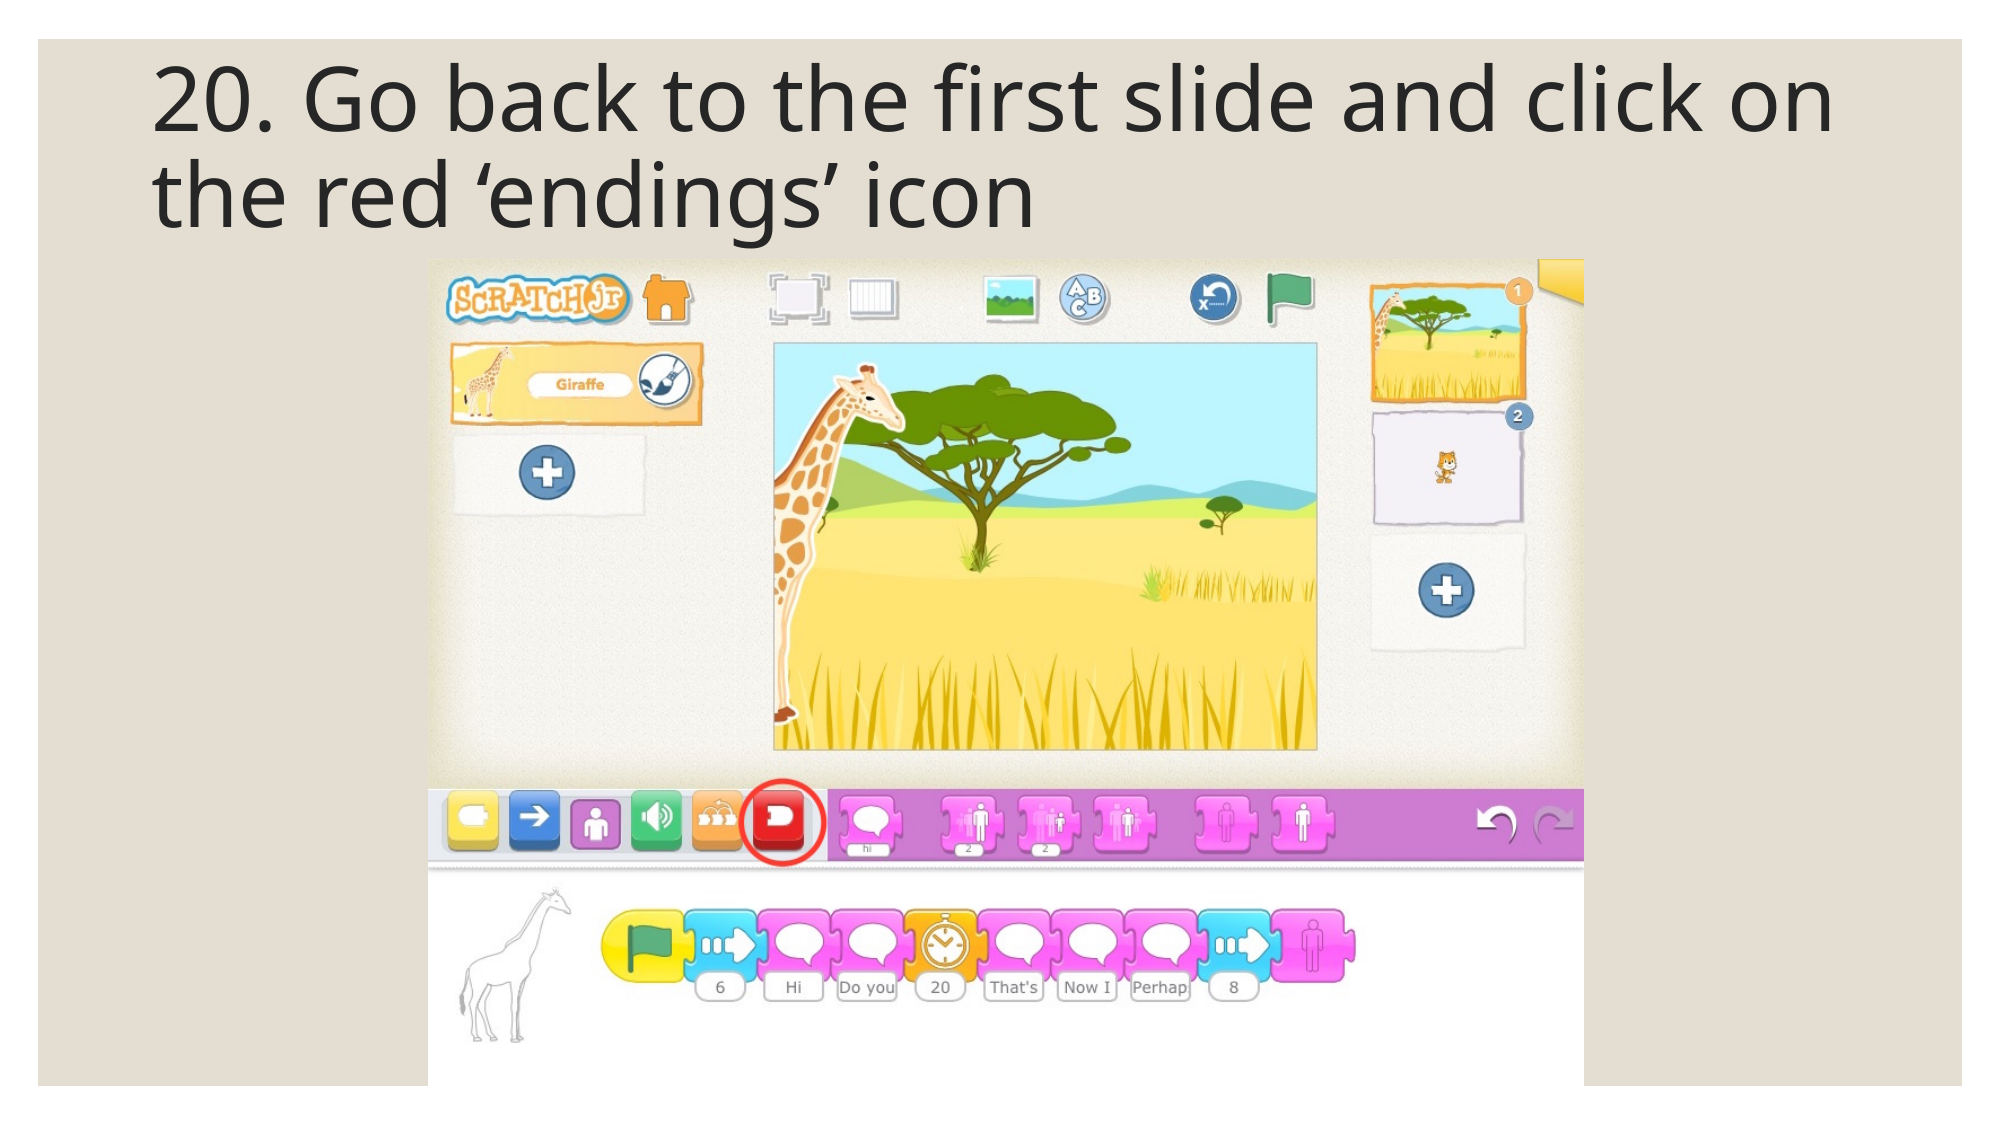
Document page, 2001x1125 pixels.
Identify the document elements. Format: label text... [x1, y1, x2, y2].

picture [428, 259, 1584, 1125]
title 20. Go back to the first slide and click on the red ‘endings’ icon [136, 37, 1876, 263]
